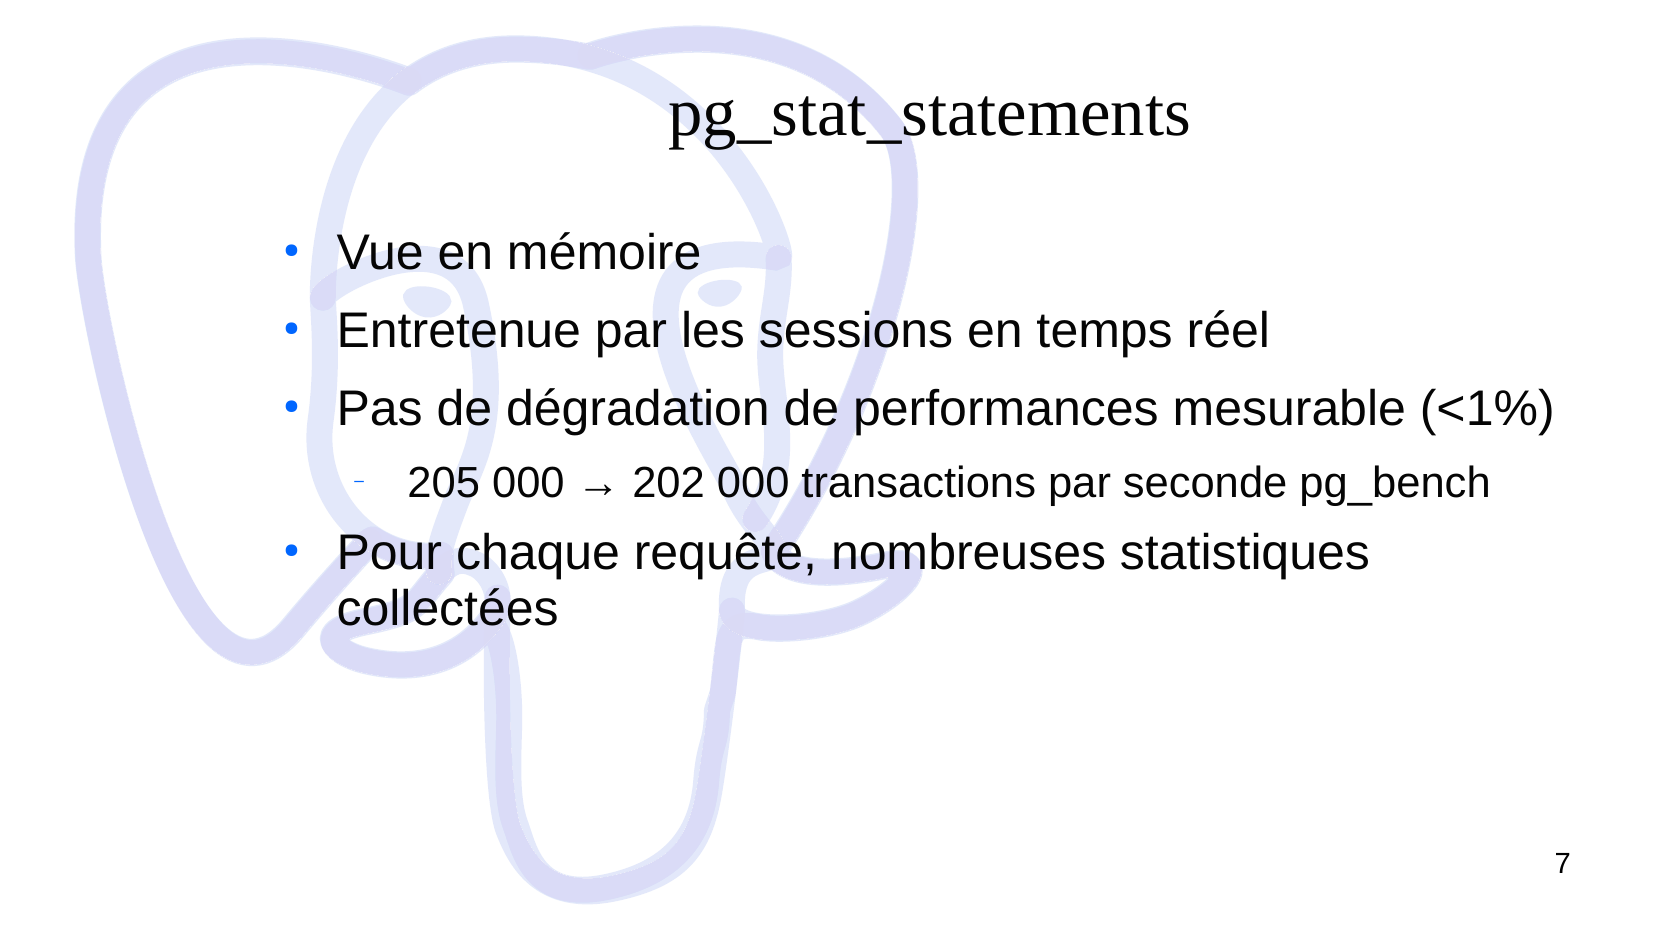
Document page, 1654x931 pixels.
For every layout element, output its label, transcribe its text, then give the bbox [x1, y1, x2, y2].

title pg_stat_statements [265, 35, 1595, 189]
list Vue en mémoire Entretenue par les sessions en temps réel Pas de dégradation de performances mesurable (<1%) 205 000 → 202 000 transactions par seconde pg_bench Pour chaque requête, nombreuses statistiques collectées [265, 224, 1595, 764]
